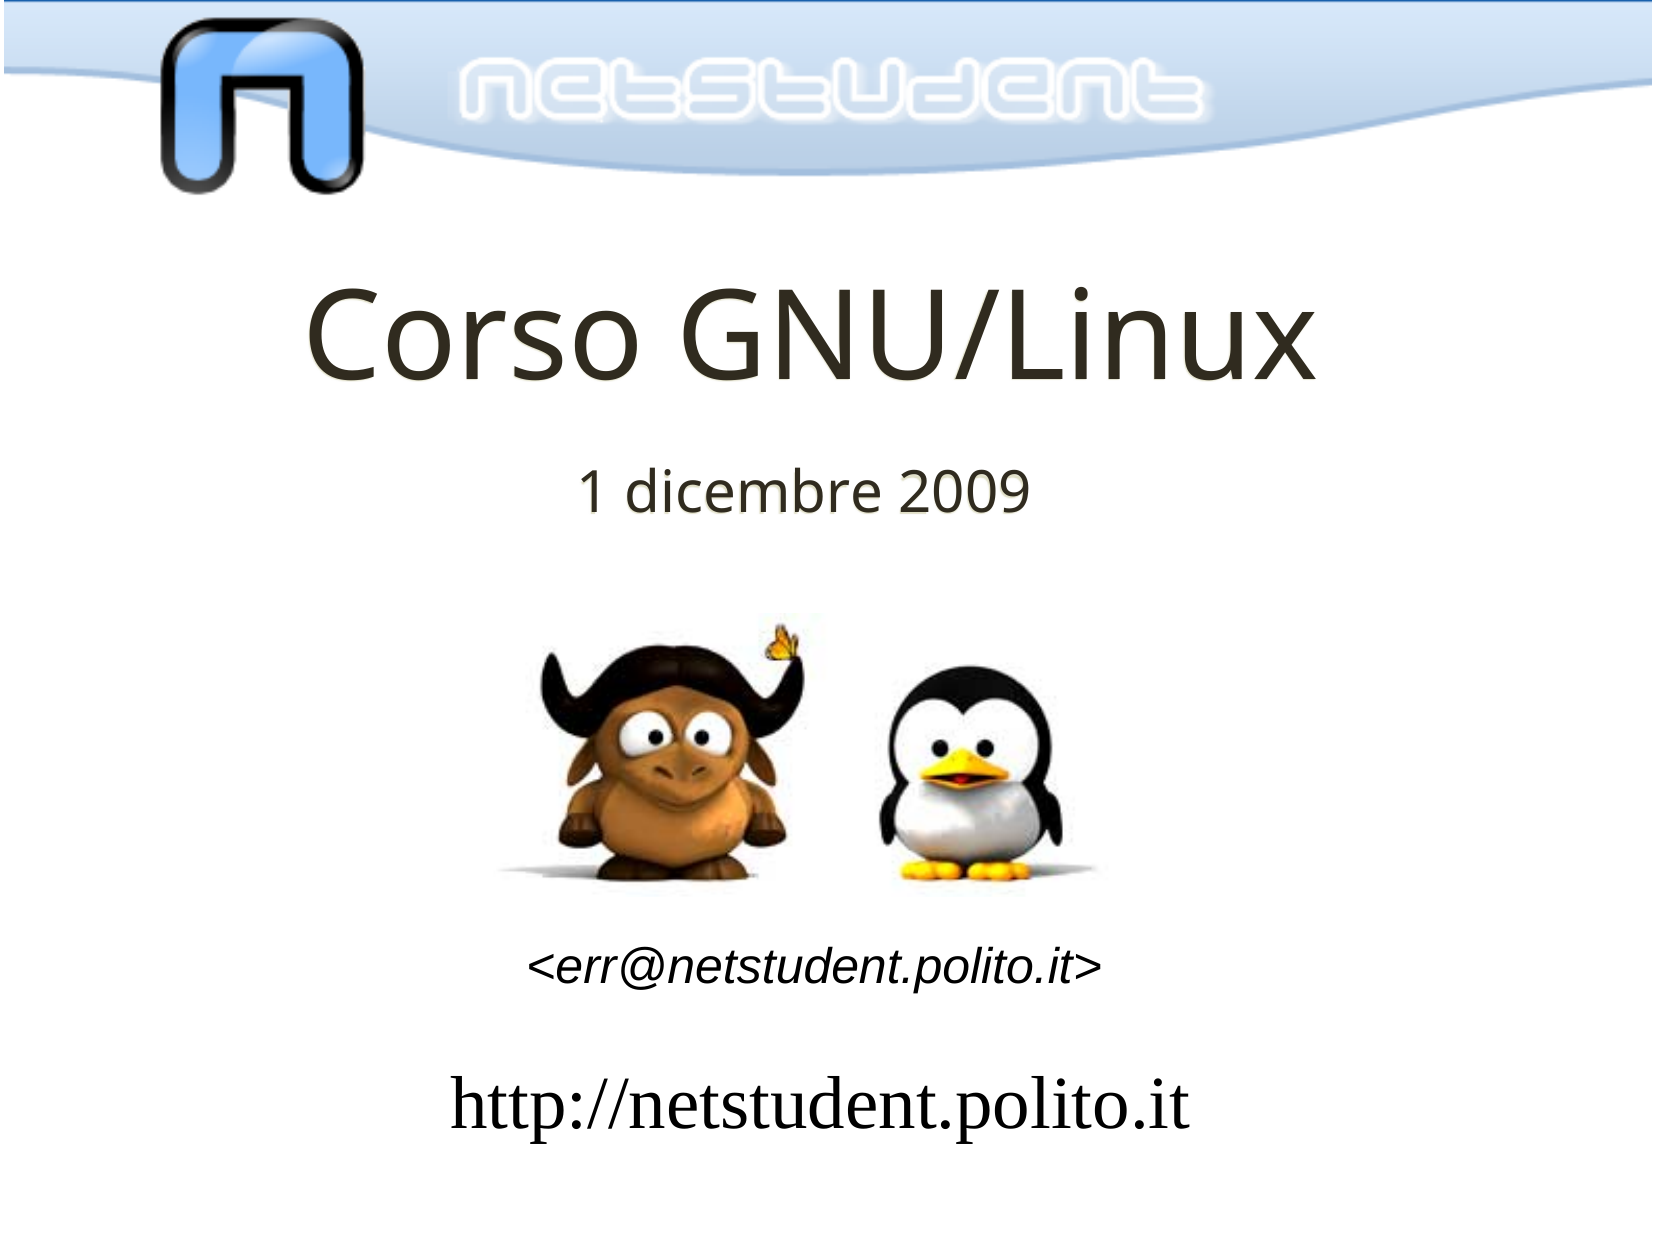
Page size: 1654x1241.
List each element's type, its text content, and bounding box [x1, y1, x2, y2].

picture [0, 0, 1654, 1241]
text_box http://netstudent.polito.it [450, 1061, 1355, 1159]
title Corso GNU/Linux [145, 217, 1477, 414]
text_box <err@netstudent.polito.it> [526, 938, 1178, 1091]
list 1 dicembre 2009 [138, 444, 1470, 603]
